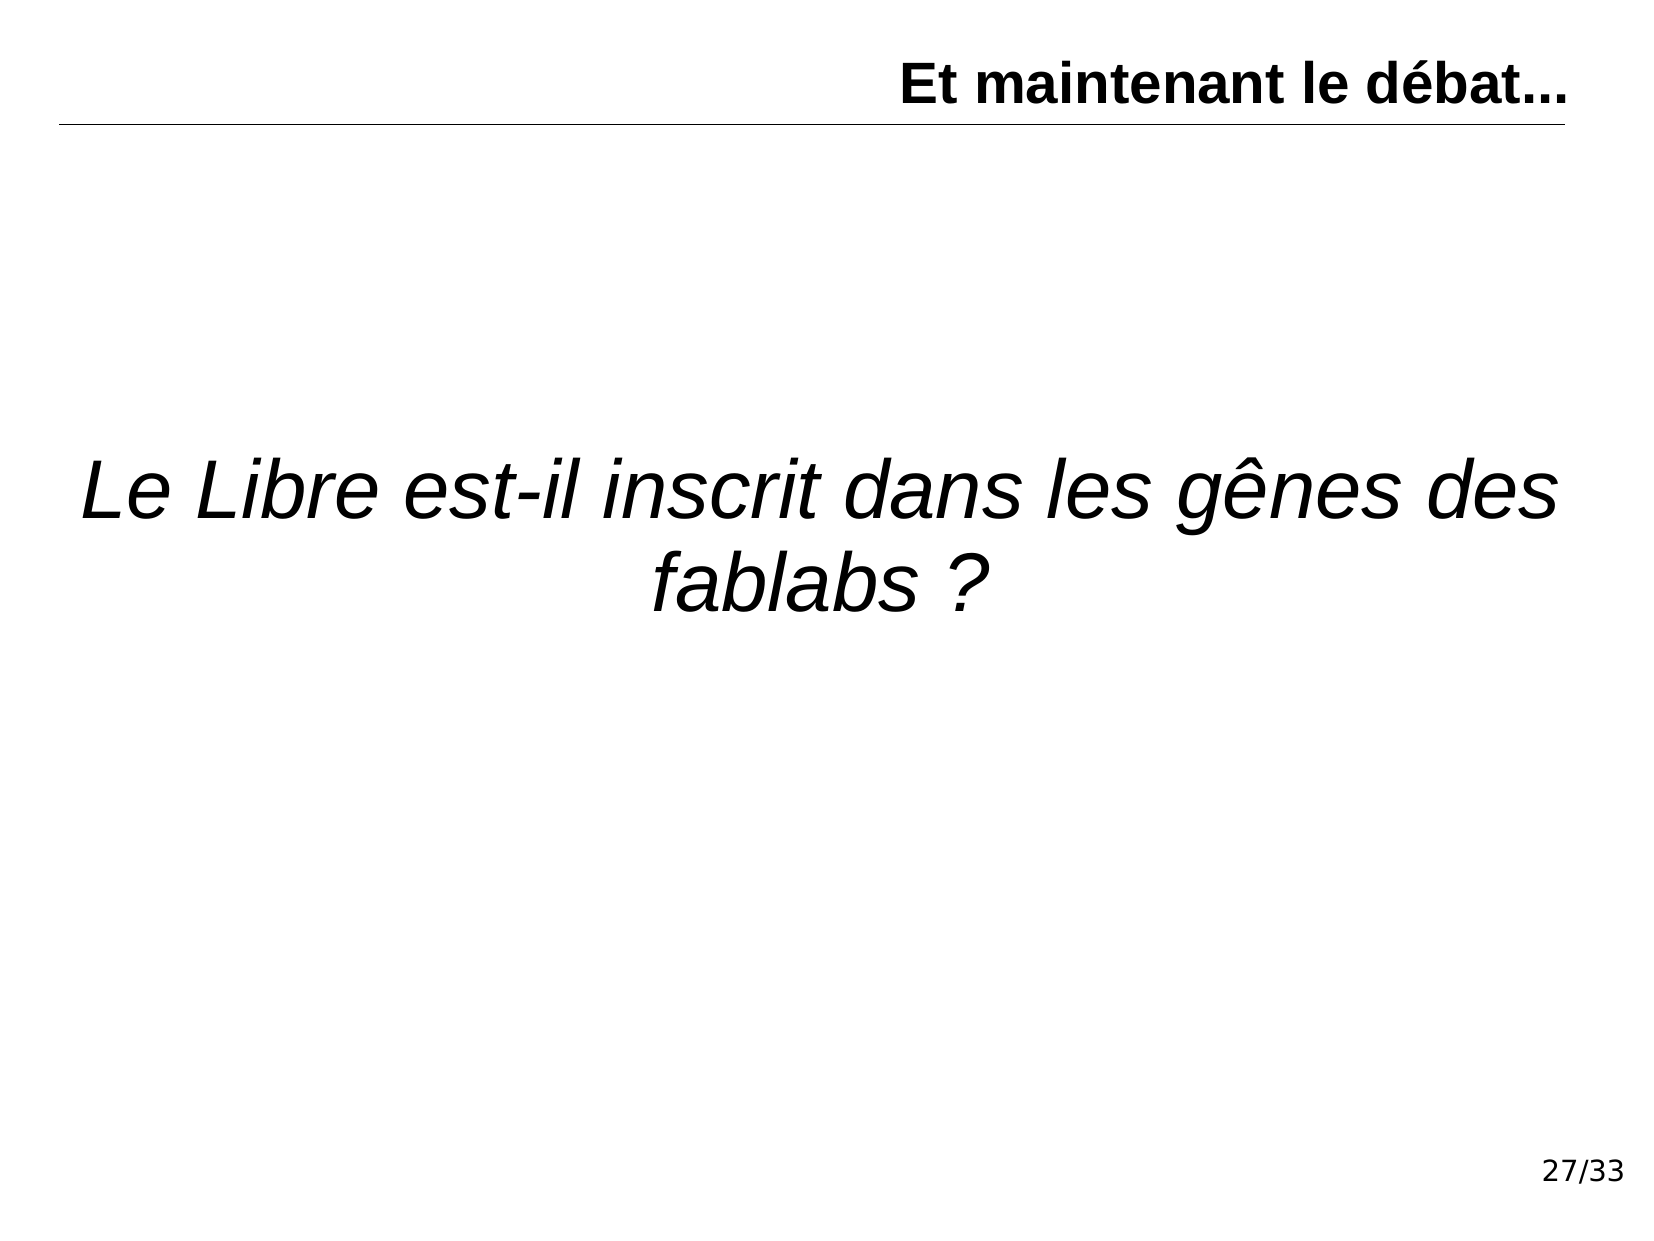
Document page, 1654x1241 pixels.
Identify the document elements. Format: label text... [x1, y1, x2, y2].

list Le Libre est-il inscrit dans les gênes des fablabs ? [76, 442, 1565, 1109]
title Et maintenant le débat... [59, 46, 1571, 122]
